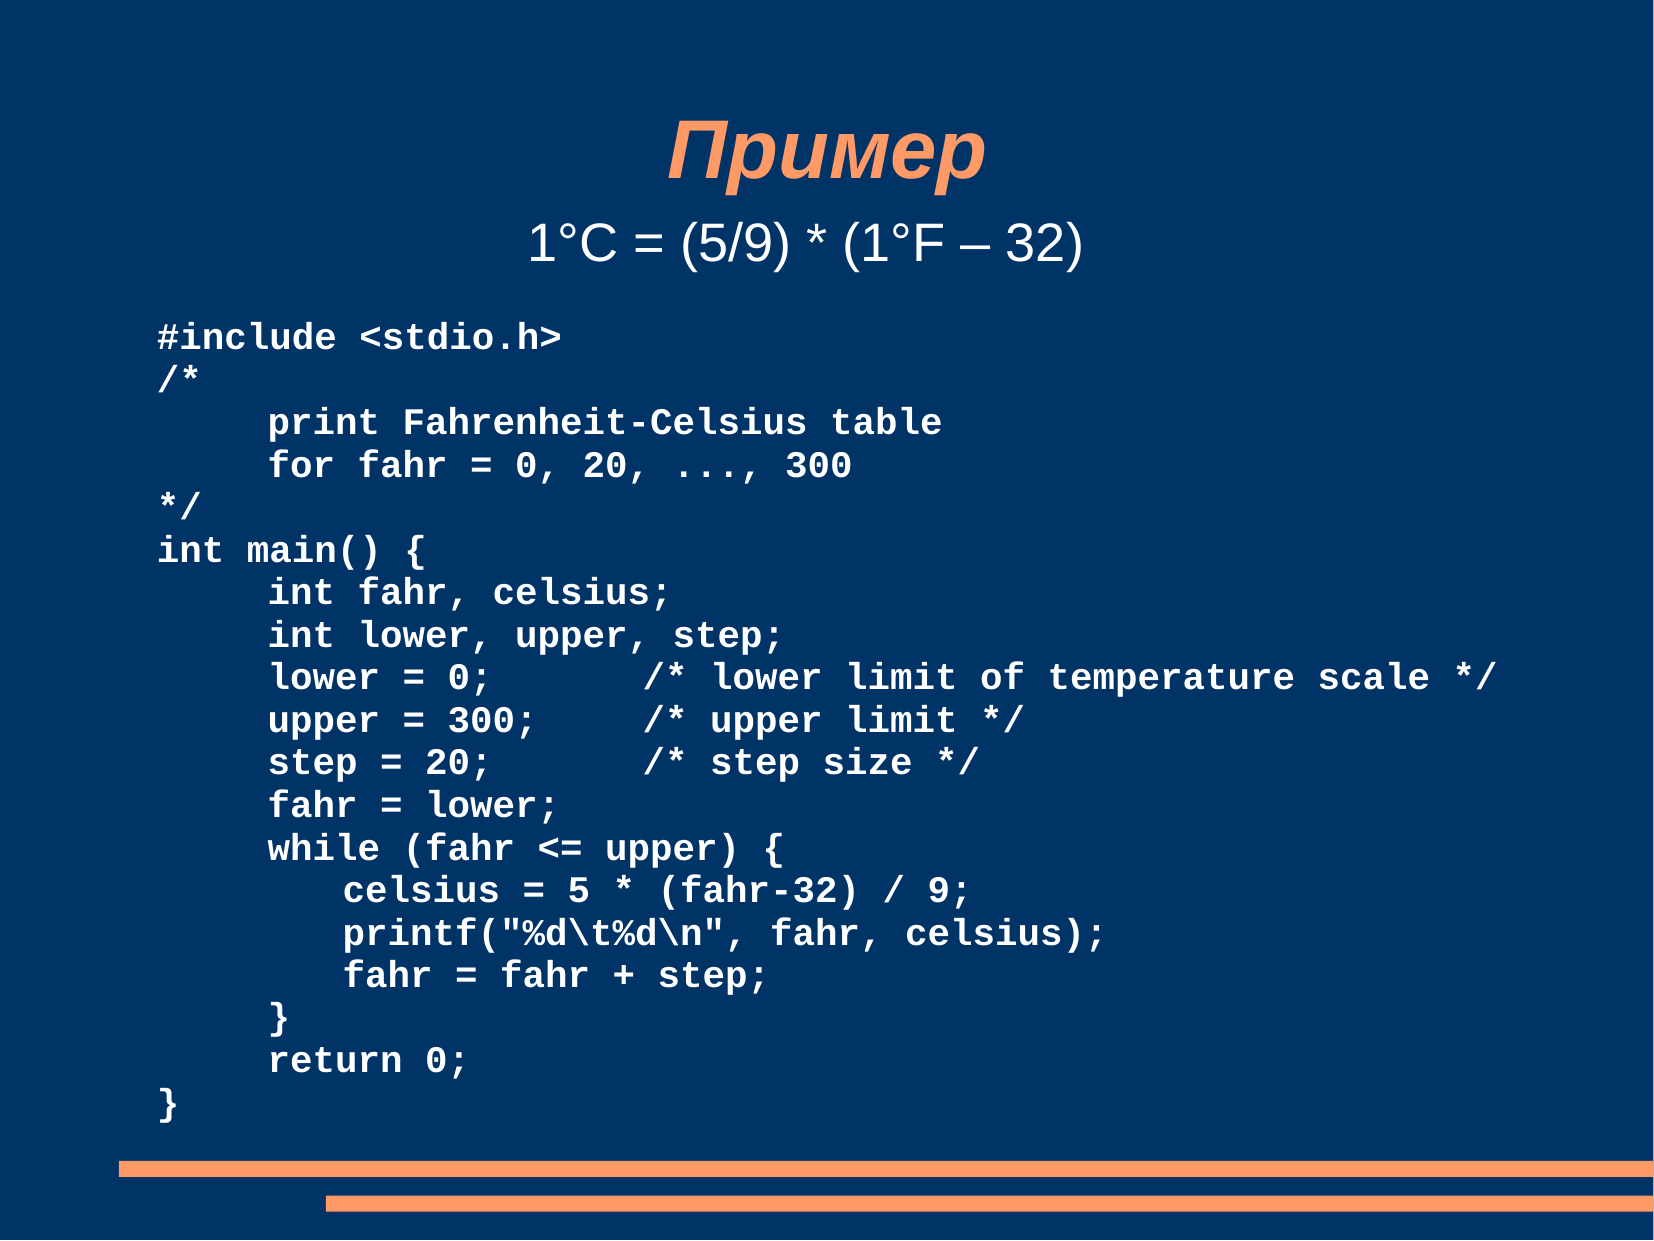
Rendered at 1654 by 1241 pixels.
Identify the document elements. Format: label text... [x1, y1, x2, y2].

subtitle #include <stdio.h> /* print Fahrenheit-Celsius table for fahr = 0, 20, ..., 300 */ int main() { int fahr, celsius; int lower, upper, step; lower = 0; /* lower limit of temperature scale */ upper = 300; /* upper limit */ step = 20; /* step size */ fahr = lower; while (fahr <= upper) { celsius = 5 * (fahr-32) / 9; printf("%d\t%d\n", fahr, celsius); fahr = fahr + step; } return 0; } [121, 300, 1561, 1188]
title Пример [121, 46, 1534, 254]
text_box 1°С = (5/9) * (1°F – 32) [150, 212, 1463, 413]
